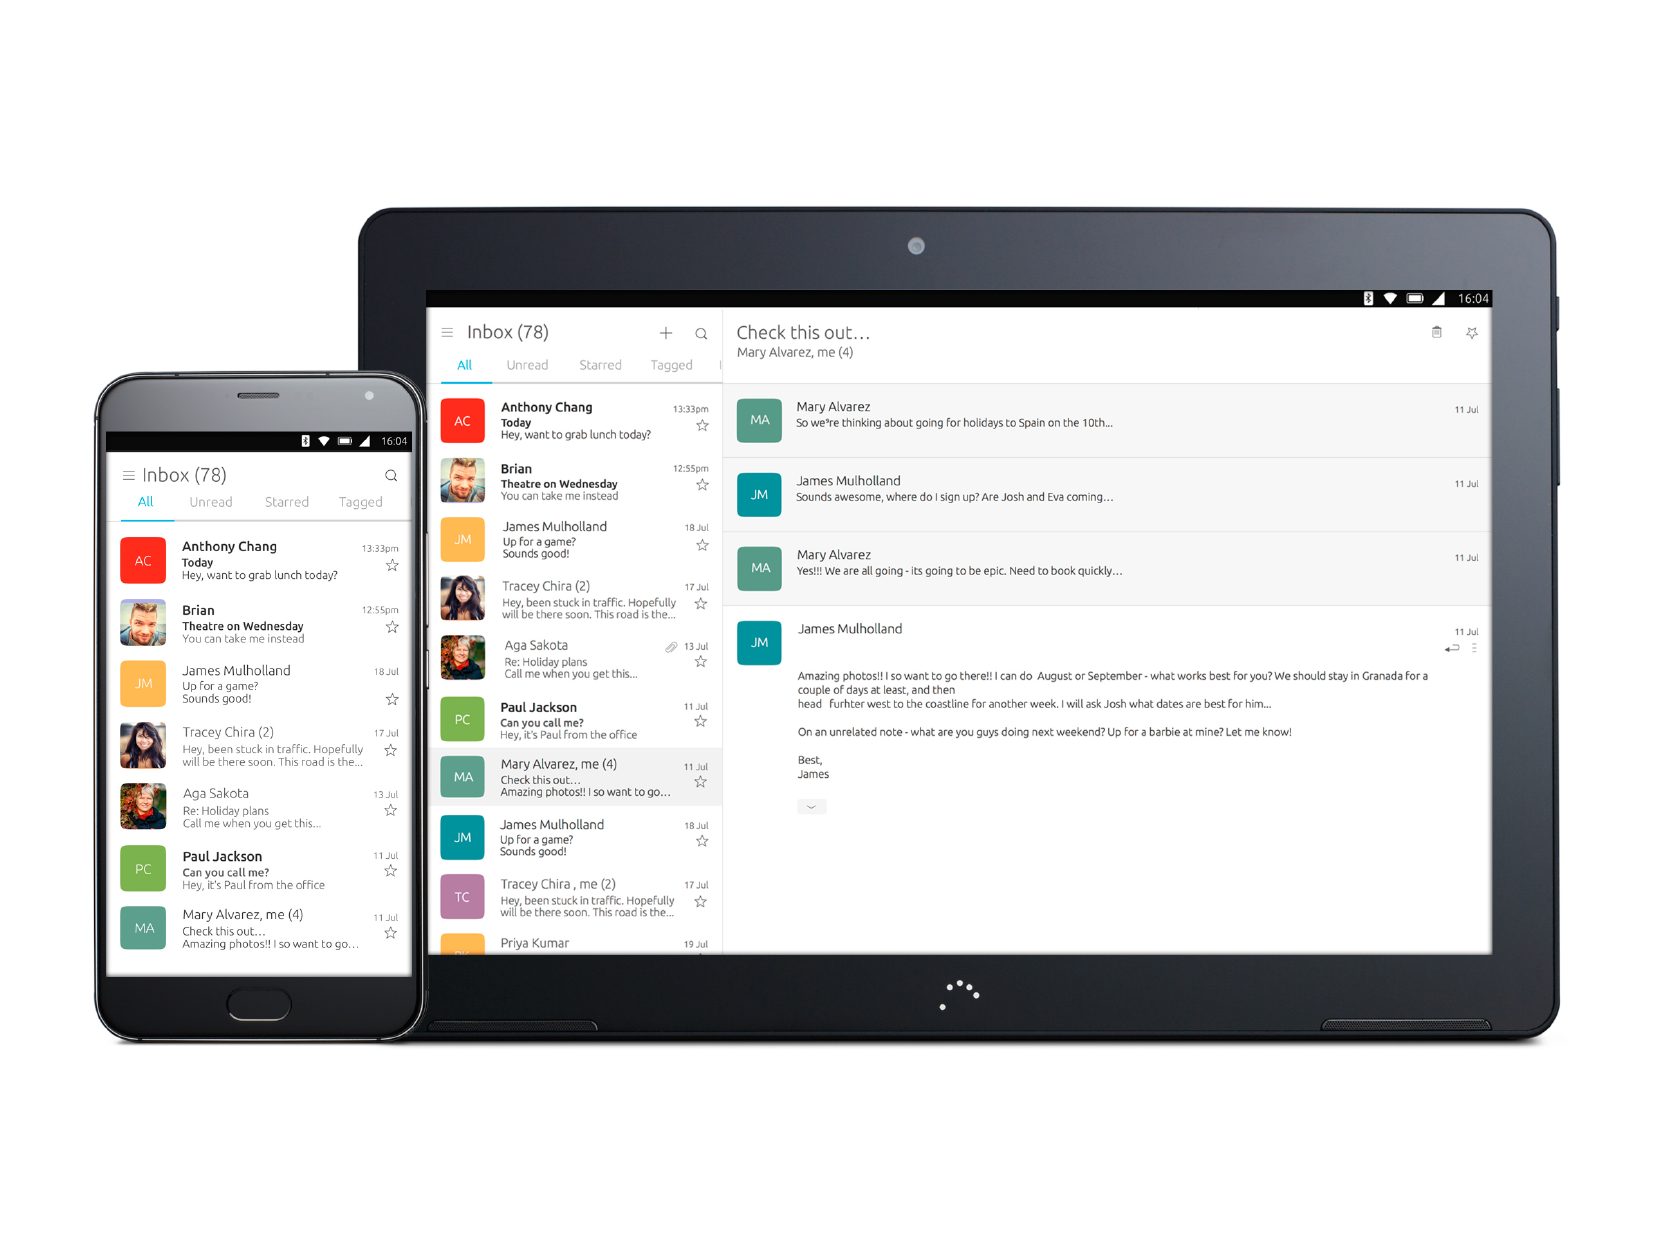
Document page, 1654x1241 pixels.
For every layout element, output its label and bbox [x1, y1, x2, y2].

picture [34, 145, 1606, 1111]
